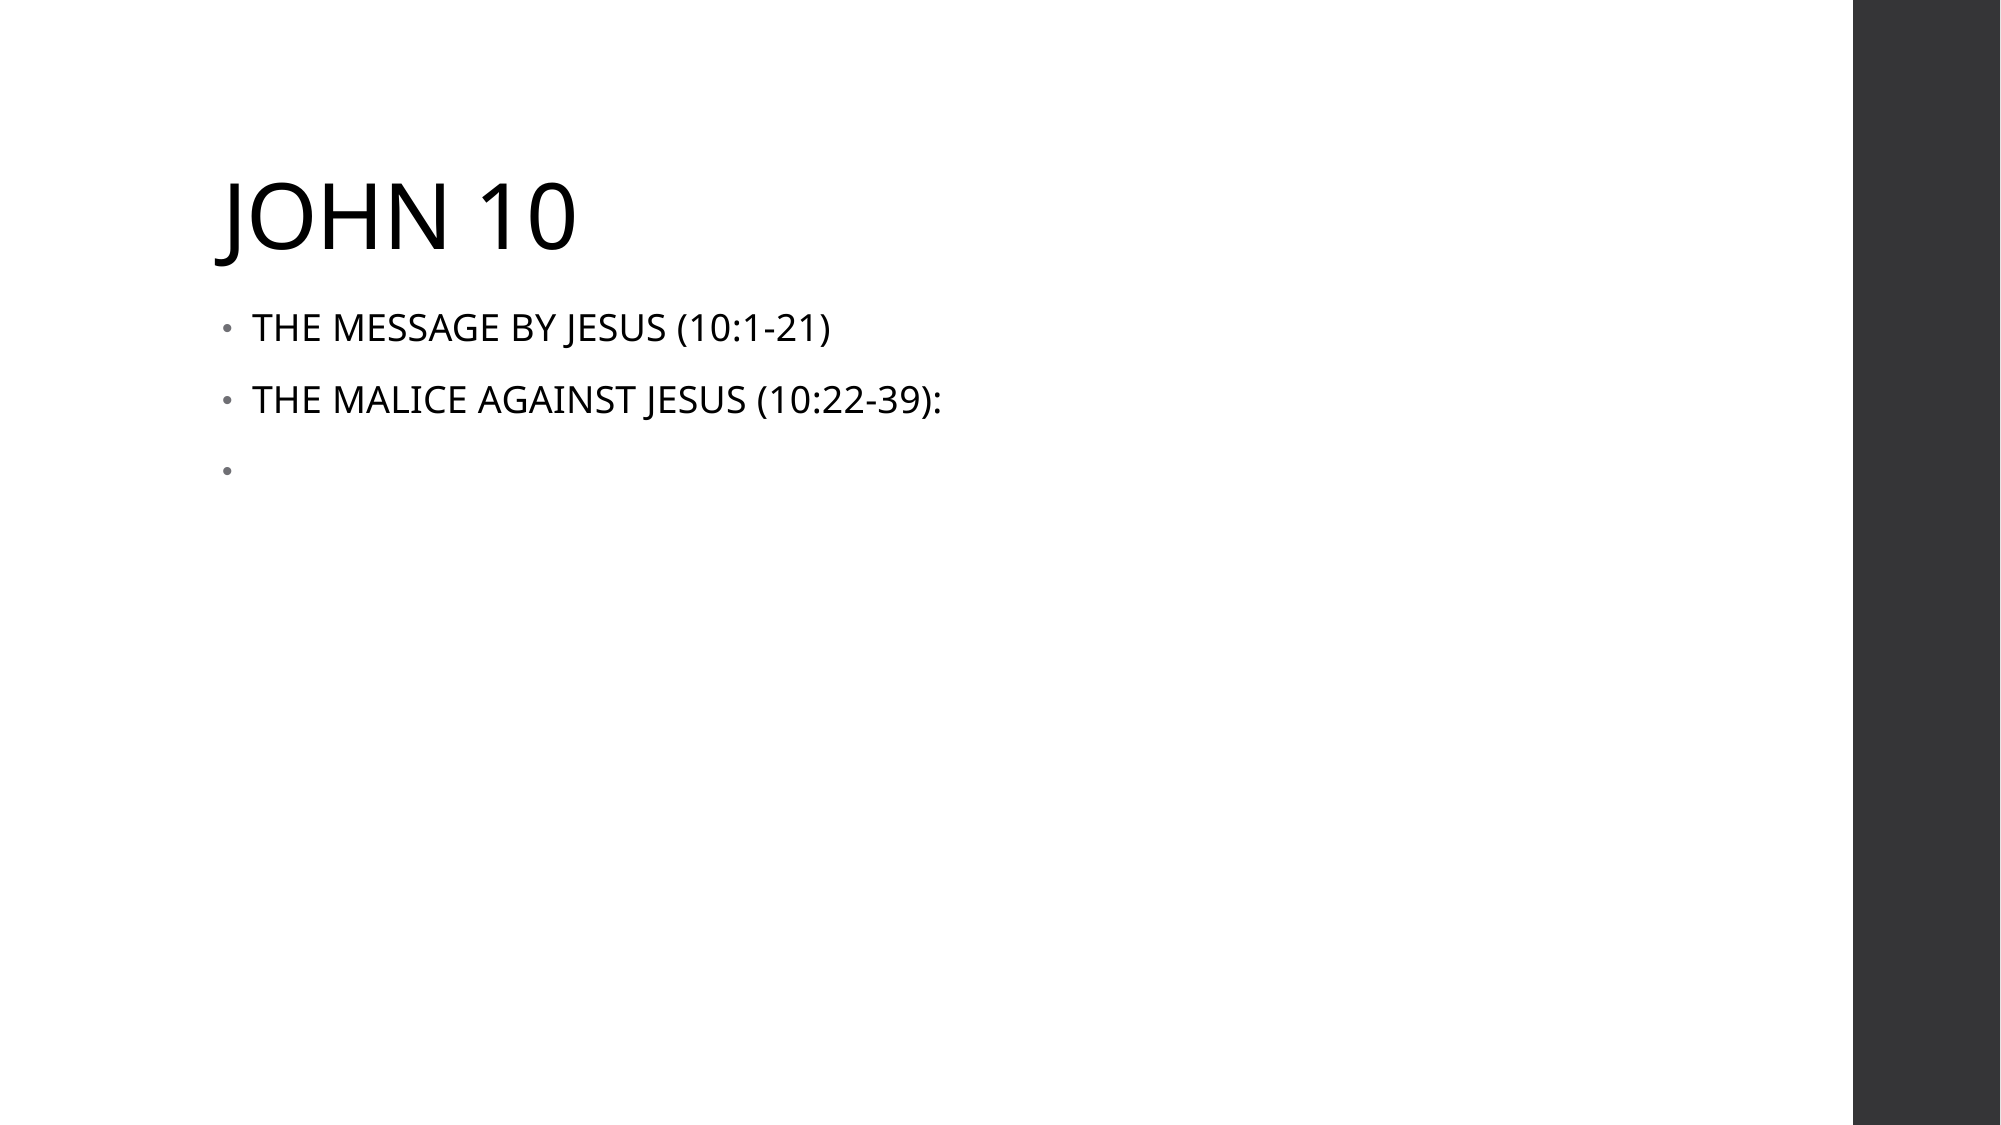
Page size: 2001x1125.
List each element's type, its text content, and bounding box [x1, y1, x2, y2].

title JOHN 10 [206, 60, 1797, 278]
list THE MESSAGE BY JESUS (10:1-21) THE MALICE AGAINST JESUS (10:22-39): [206, 299, 1617, 1014]
